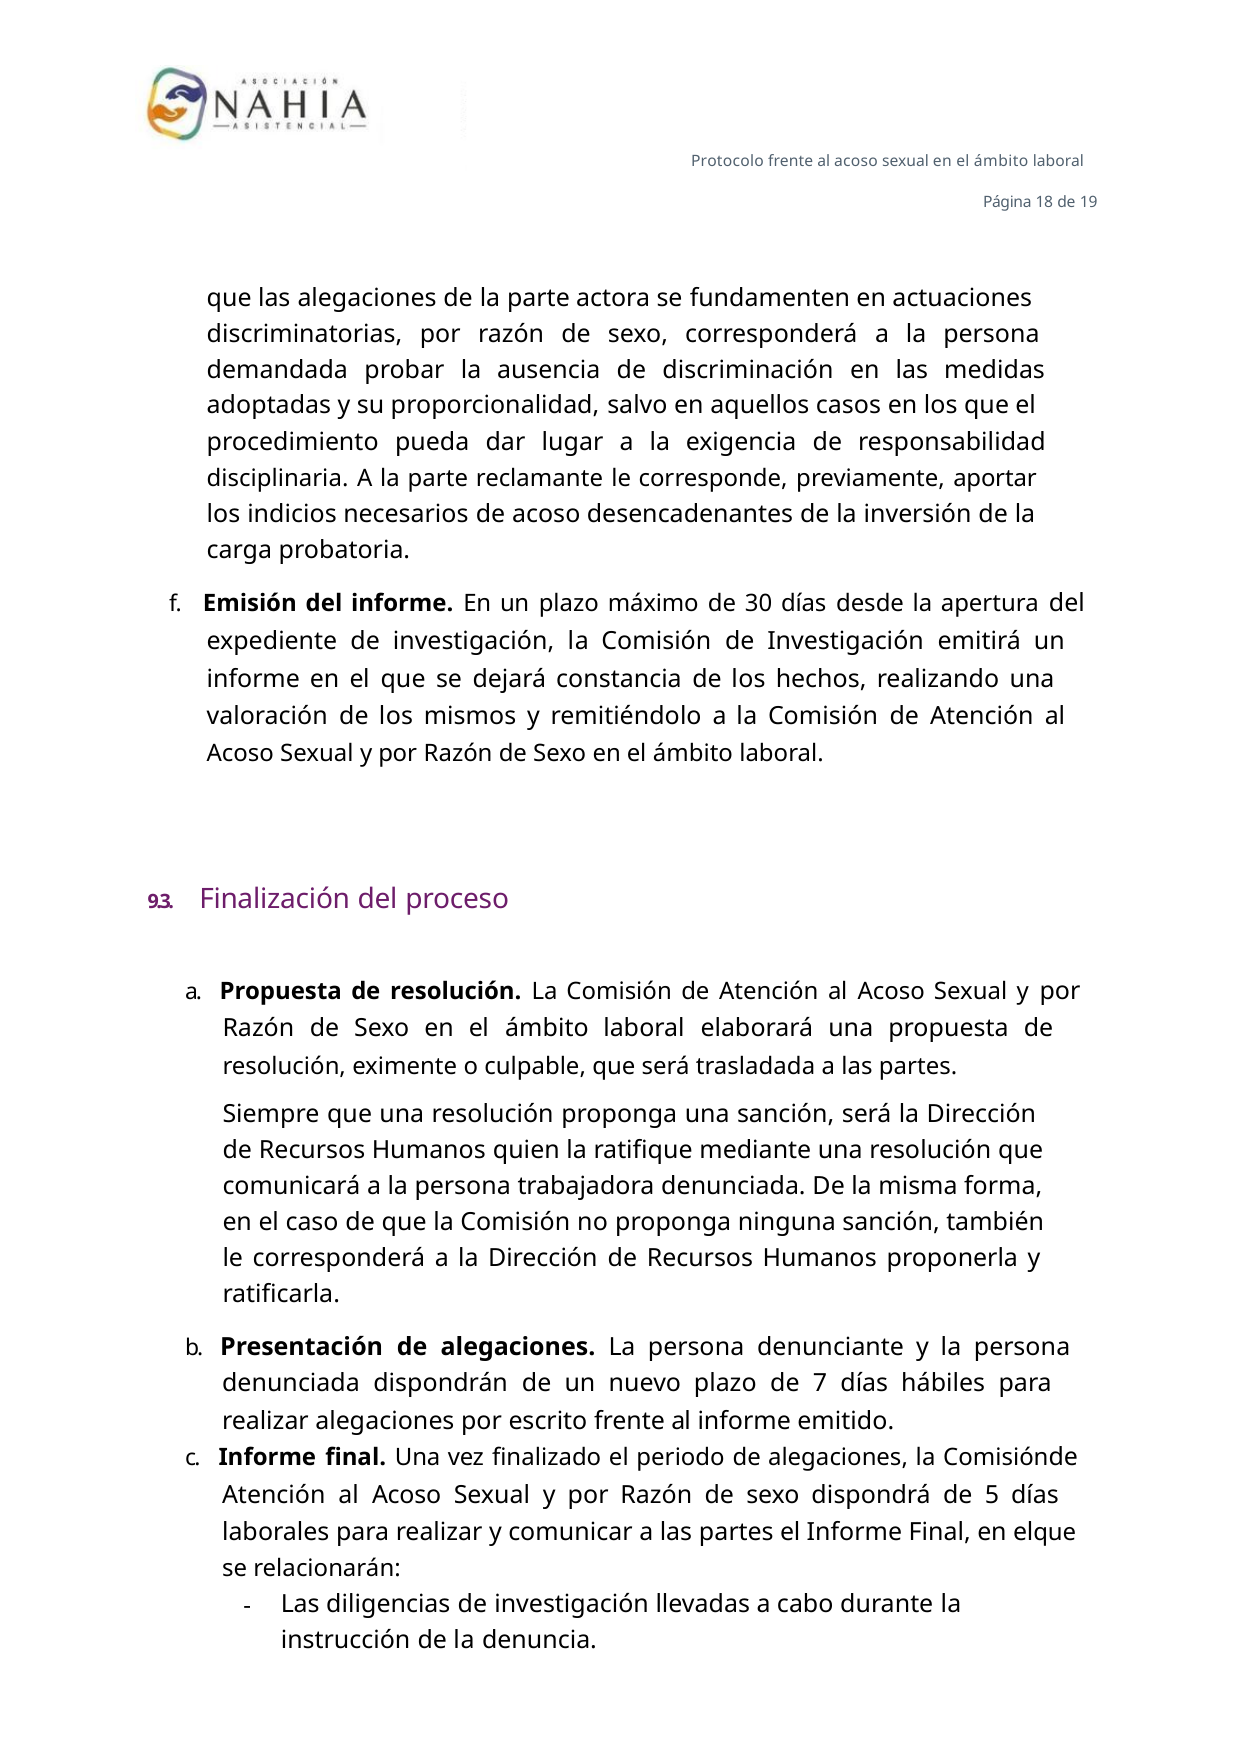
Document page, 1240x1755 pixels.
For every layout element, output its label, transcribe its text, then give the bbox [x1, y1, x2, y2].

text_box a. Propuesta de resolución. La Comisión de Atención al Acoso Sexual y por Razón de Sexo en el ámbito laboral elaborará una propuesta de resolución, eximente o culpable, que será trasladada a las partes. [185, 975, 1119, 1079]
text_box b. Presentación de alegaciones. La persona denunciante y la persona denunciada dispondrán de un nuevo plazo de 7 días hábiles para realizar alegaciones por escrito frente al informe emitido. [185, 1330, 1119, 1435]
text_box 9.3. Finalización del proceso [147, 880, 556, 915]
text_box c. Informe final. Una vez finalizado el periodo de alegaciones, la Comisiónde Atención al Acoso Sexual y por Razón de sexo dispondrá de 5 días laborales para realizar y comunicar a las partes el Informe Final, en elque se relacionarán: [185, 1441, 1120, 1582]
text_box Siempre que una resolución proponga una sanción, será la Dirección de Recursos Humanos quien la ratifique mediante una resolución que comunicará a la persona trabajadora denunciada. De la misma forma, en el caso de que la Comisión no proponga ninguna sanción, también le corresponderá a la Dirección de Recursos Humanos proponerla y ratificarla. [222, 1097, 1119, 1308]
text_box [135, 65, 467, 171]
text_box Las diligencias de investigación llevadas a cabo durante la instrucción de la denuncia. [280, 1588, 1027, 1654]
text_box Protocolo frente al acoso sexual en el ámbito laboral Página 18 de 19 [691, 150, 1119, 212]
text_box que las alegaciones de la parte actora se fundamenten en actuaciones discriminatorias, por razón de sexo, corresponderá a la persona demandada probar la ausencia de discriminación en las medidas adoptadas y su proporcionalidad, salvo en aquellos casos en los que el procedimiento pueda dar lugar a la exigencia de responsabilidad disciplinaria. A la parte reclamante le corresponde, previamente, aportar los indicios necesarios de acoso desencadenantes de la inversión de la carga probatoria. [206, 281, 1120, 564]
text_box f. Emisión del informe. En un plazo máximo de 30 días desde la apertura del expediente de investigación, la Comisión de Investigación emitirá un informe en el que se dejará constancia de los hechos, realizando una valoración de los mismos y remitiéndolo a la Comisión de Atención al Acoso Sexual y por Razón de Sexo en el ámbito laboral. [169, 587, 1119, 766]
text_box - [243, 1588, 277, 1620]
